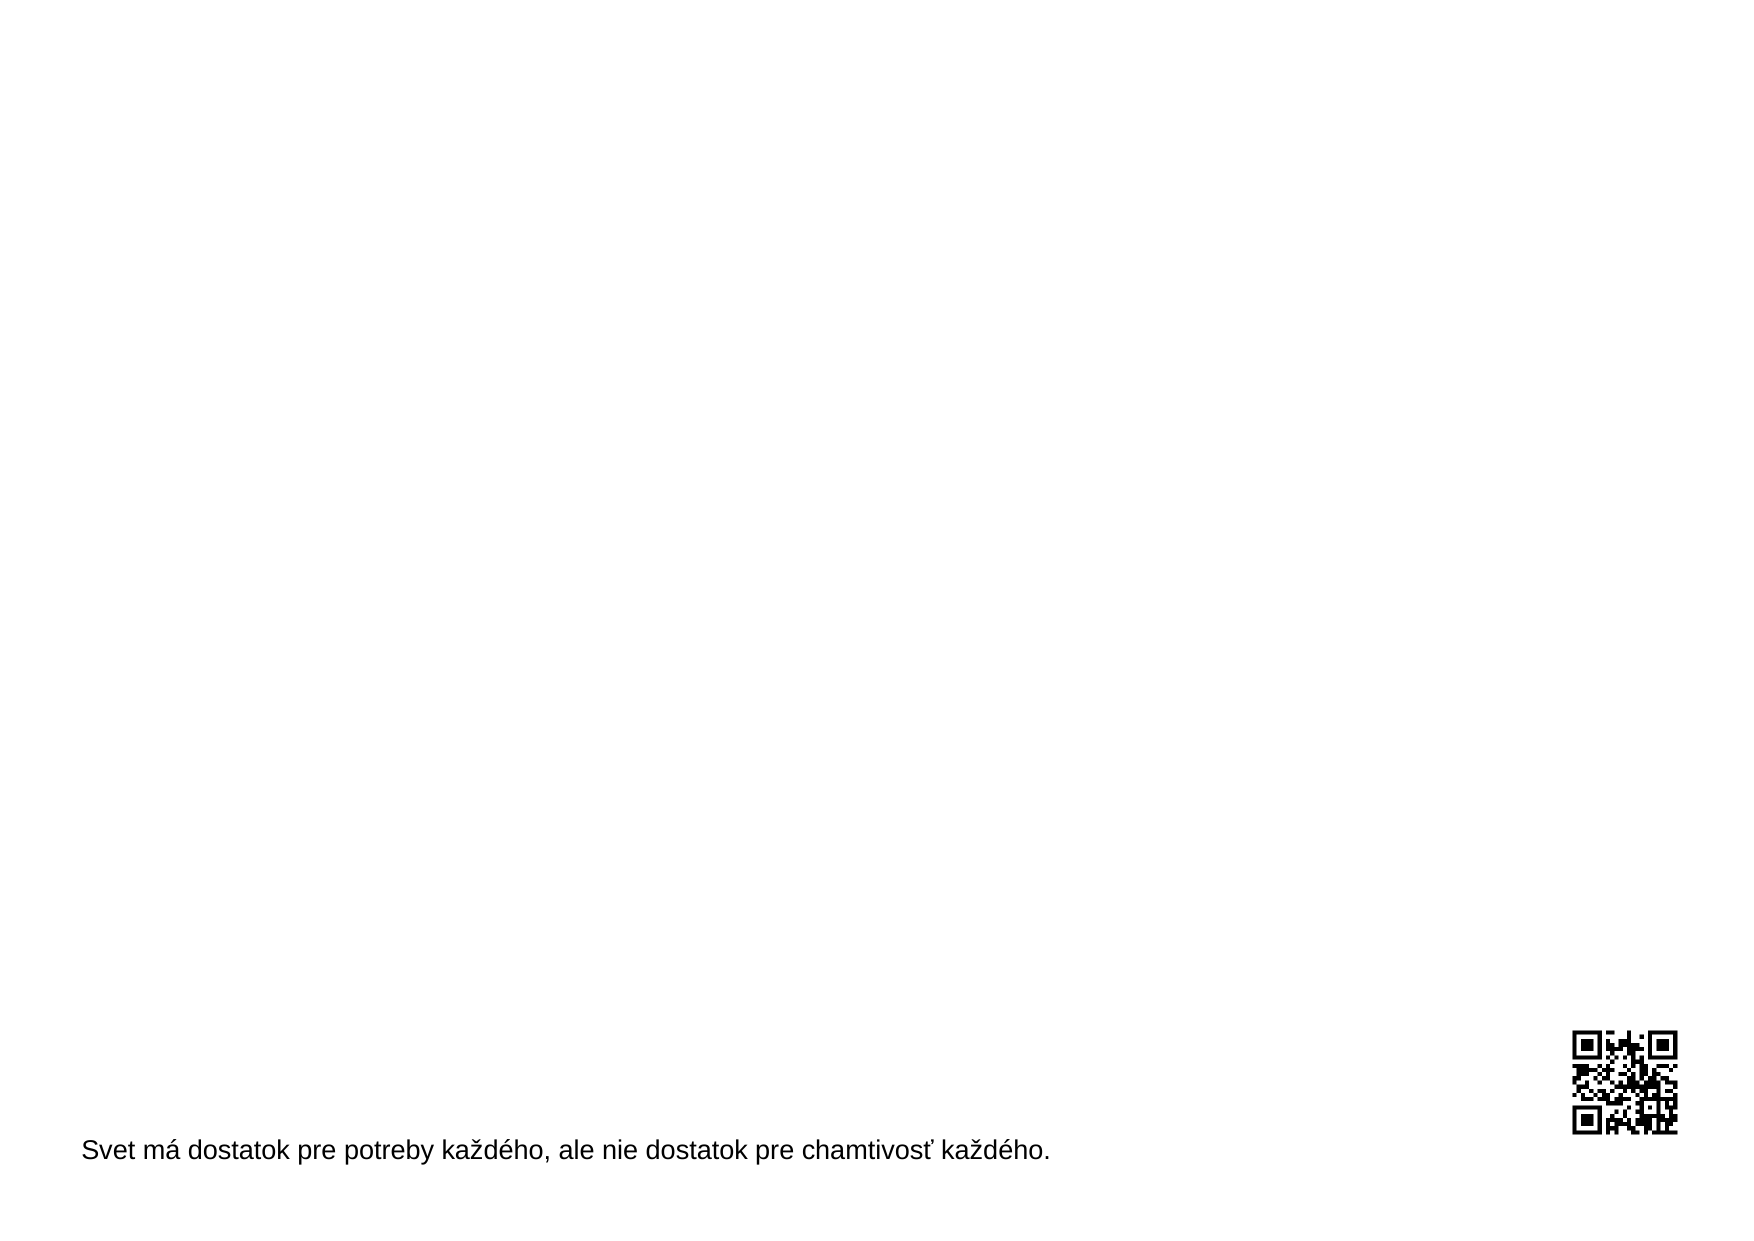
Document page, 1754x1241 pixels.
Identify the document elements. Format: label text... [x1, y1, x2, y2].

title Svet má dostatok pre potreby každého, ale nie dostatok pre chamtivosť každého. [81, 1122, 1548, 1166]
picture [1565, 1023, 1685, 1142]
